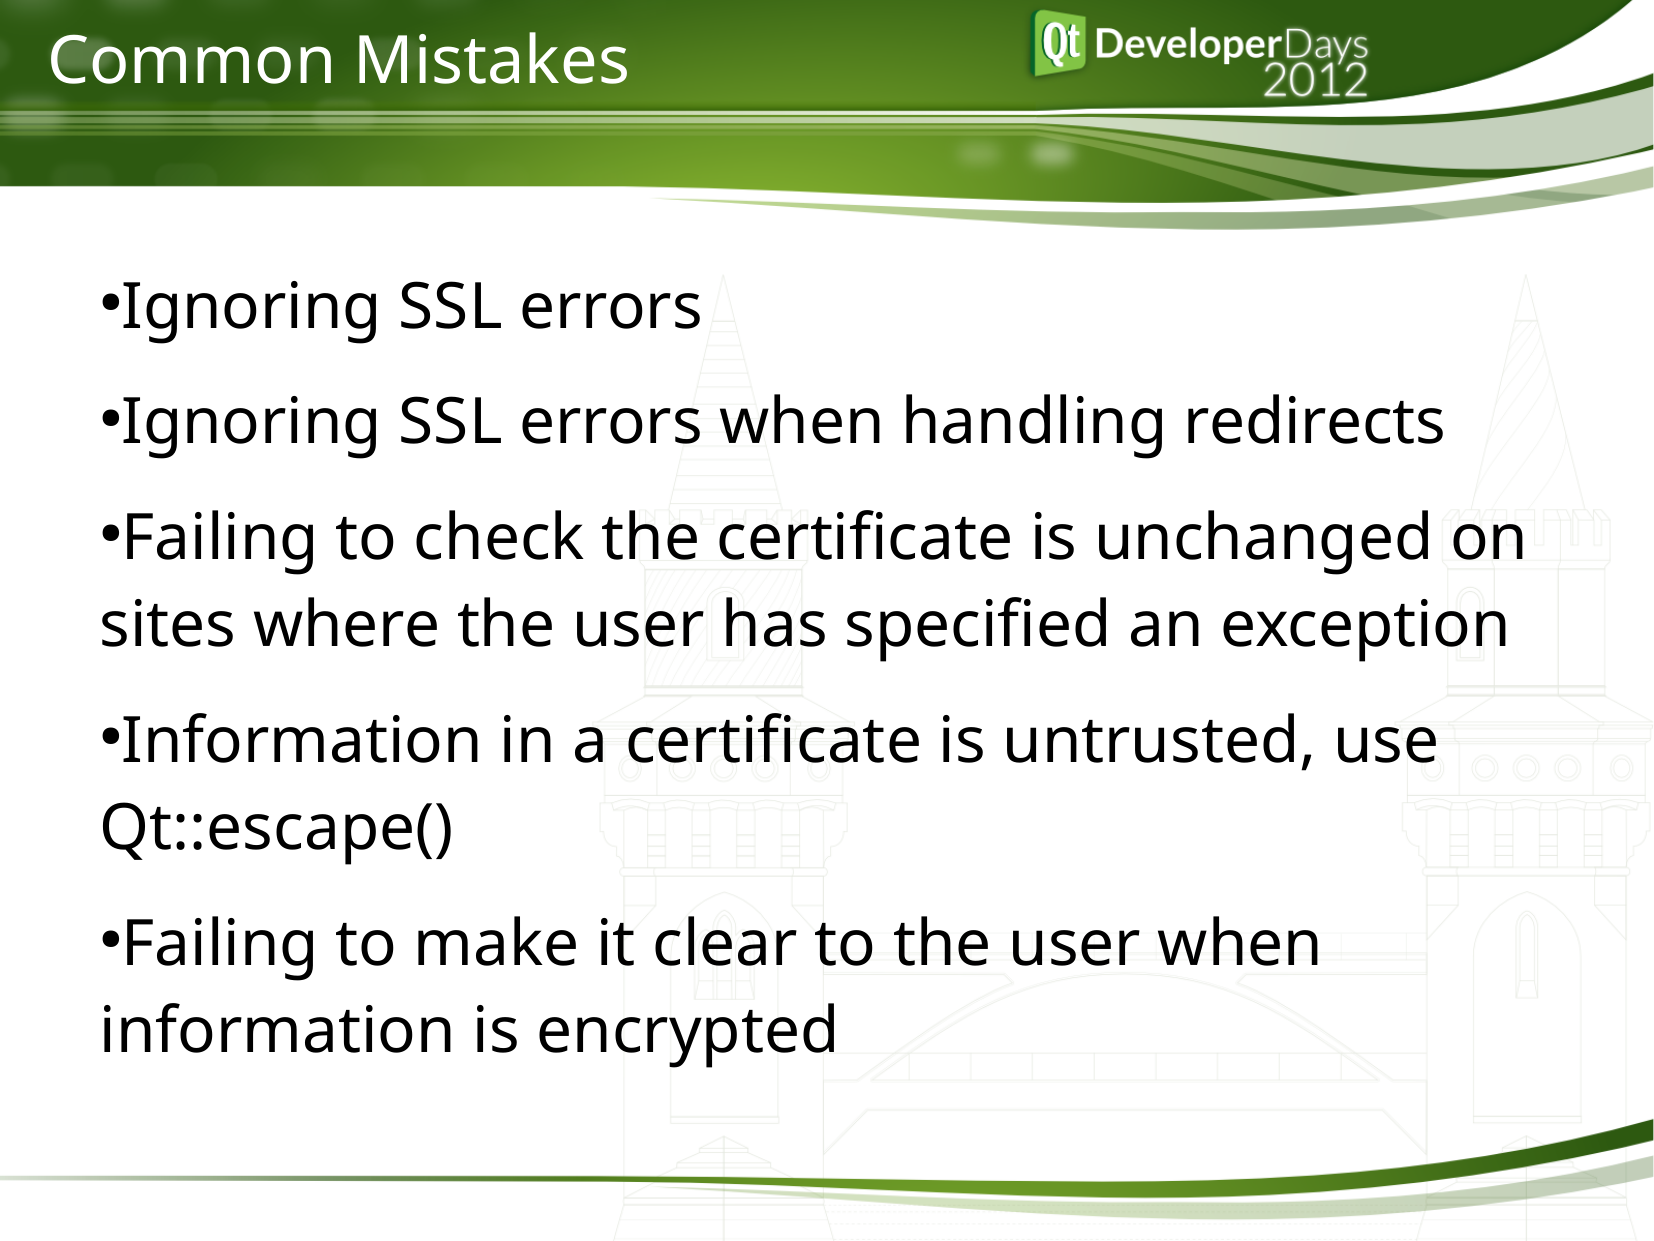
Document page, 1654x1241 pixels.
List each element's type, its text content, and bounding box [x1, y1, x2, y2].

picture [0, 0, 1654, 1241]
list Ignoring SSL errors Ignoring SSL errors when handling redirects Failing to check the certificate is unchanged on sites where the user has specified an exception Information in a certificate is untrusted, use Qt::escape() Failing to make it clear to the user when information is encrypted [82, 259, 1538, 1079]
title Common Mistakes [47, 11, 1028, 178]
